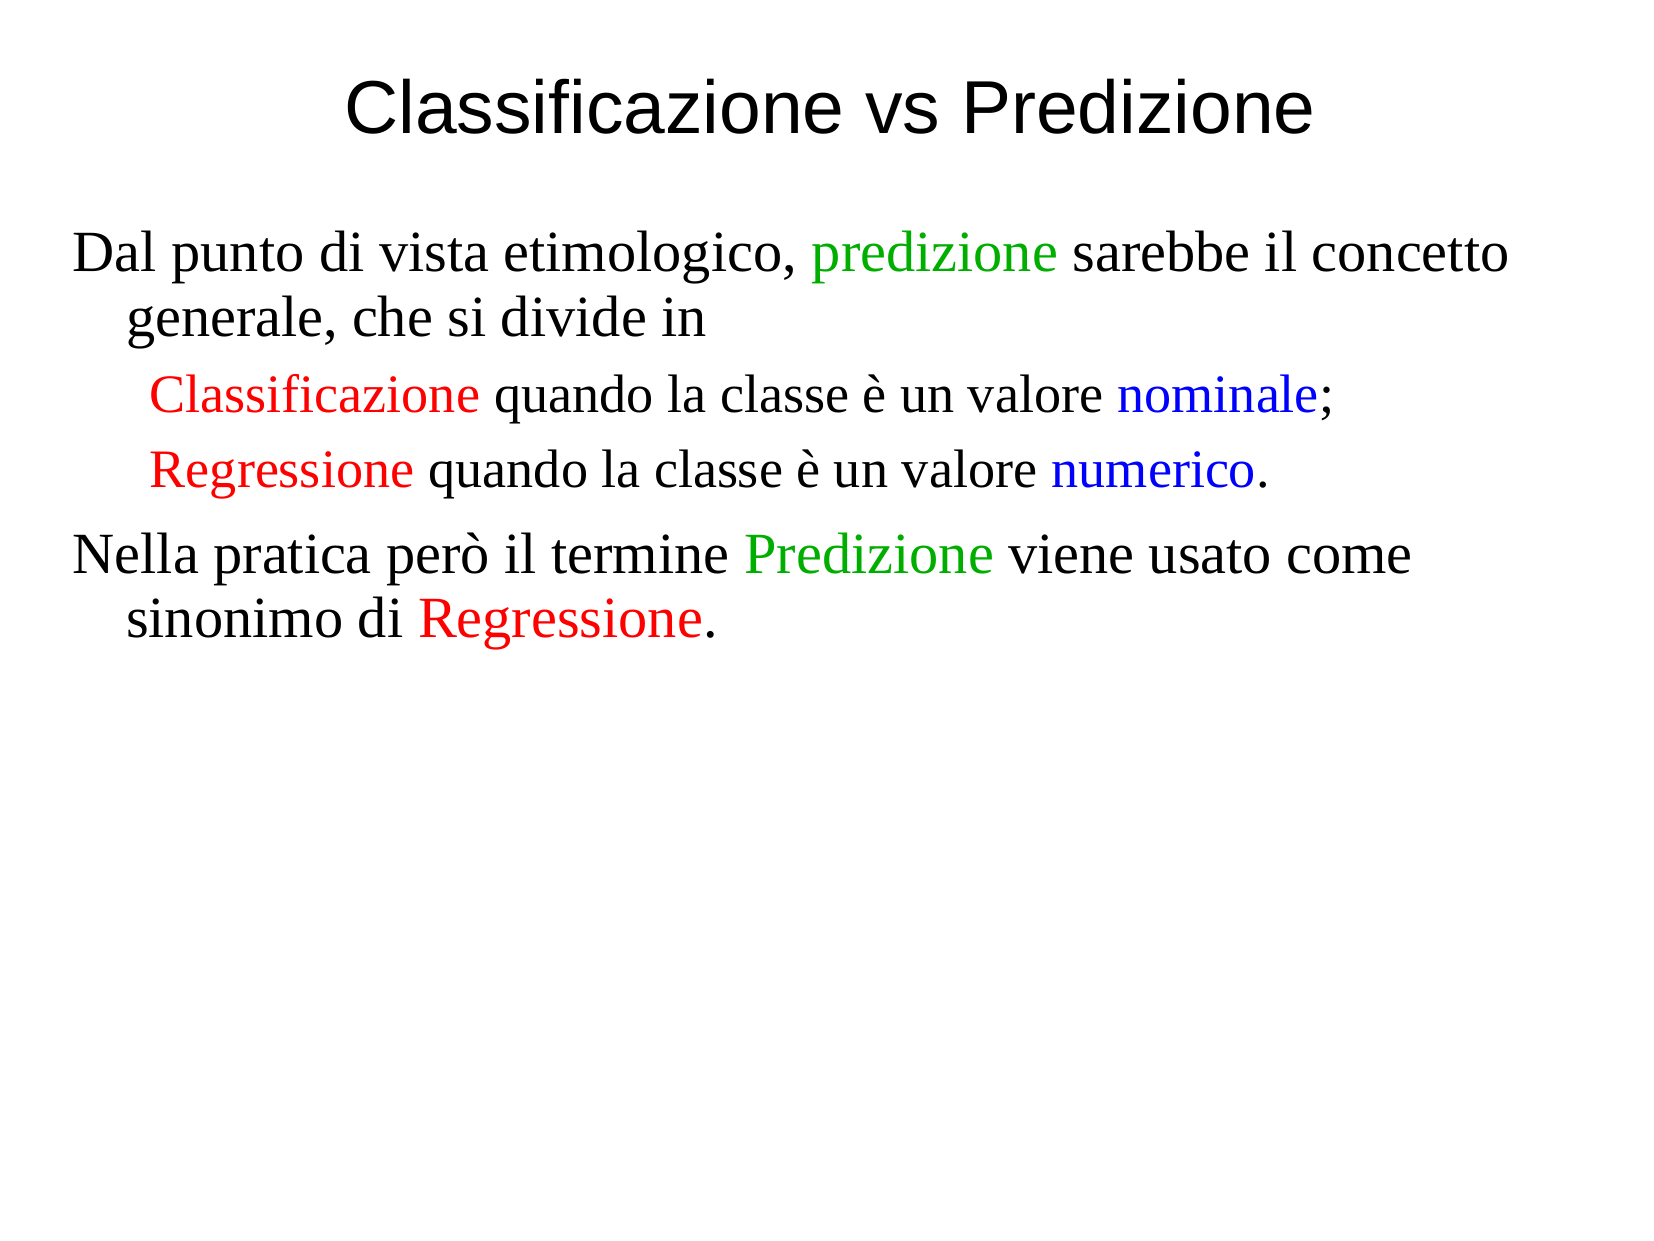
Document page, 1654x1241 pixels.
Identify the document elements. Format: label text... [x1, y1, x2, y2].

title Classificazione vs Predizione [52, 42, 1608, 173]
list Dal punto di vista etimologico, predizione sarebbe il concetto generale, che si divide in Classificazione quando la classe è un valore nominale; Regressione quando la classe è un valore numerico. Nella pratica però il termine Predizione viene usato come sinonimo di Regressione. [55, 219, 1605, 1179]
